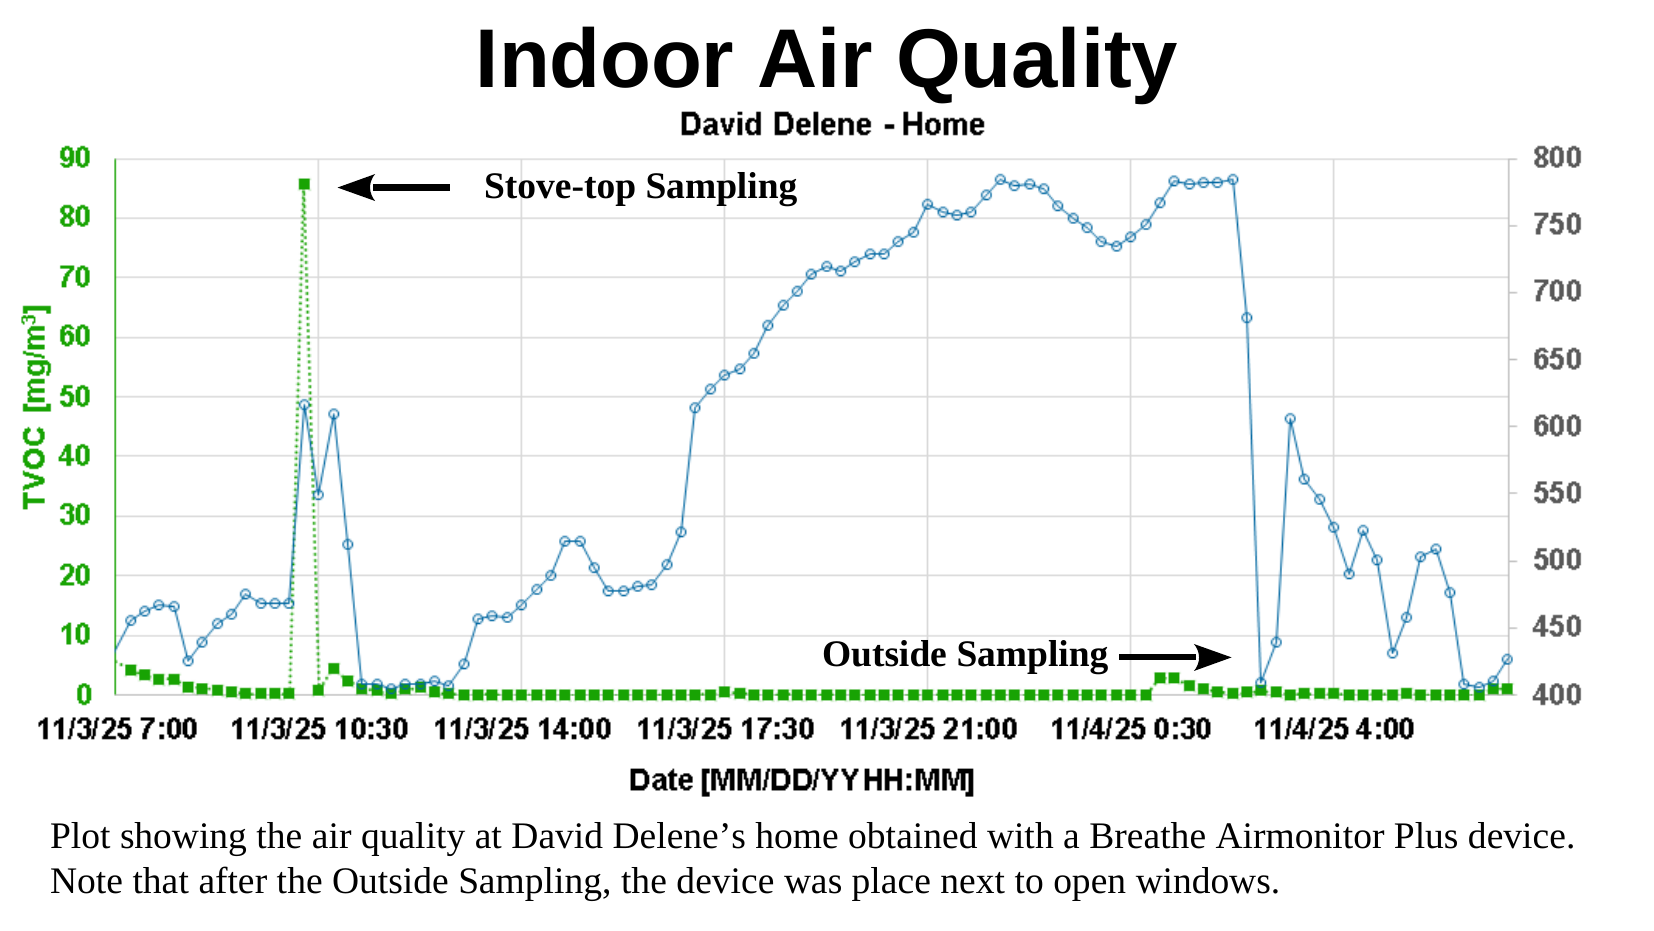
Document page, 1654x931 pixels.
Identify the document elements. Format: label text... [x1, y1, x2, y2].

text_box Indoor Air Quality [4, 0, 1651, 112]
text_box Plot showing the air quality at David Delene’s home obtained with a Breathe Airmonitor Plus device. Note that after the Outside Sampling, the device was place next to open windows. [35, 803, 1611, 916]
picture [0, 95, 1654, 814]
text_box Outside Sampling [807, 621, 1148, 682]
text_box Stove-top Sampling [469, 154, 863, 226]
